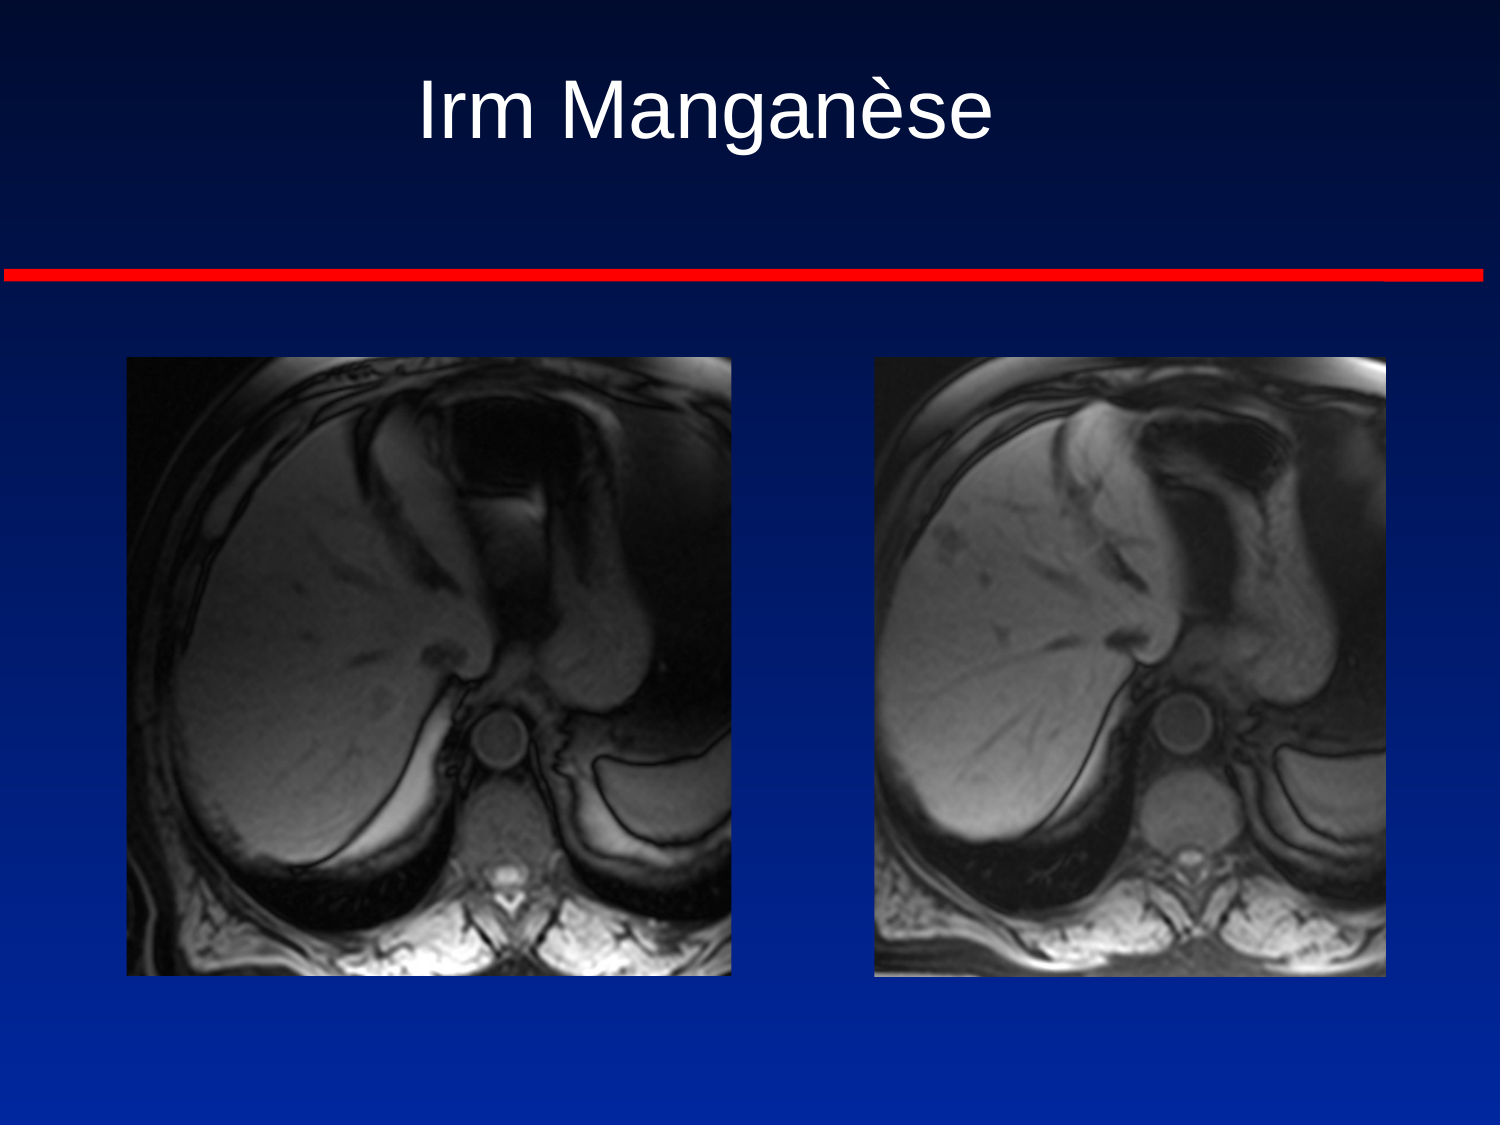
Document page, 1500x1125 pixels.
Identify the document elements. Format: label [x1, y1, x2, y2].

picture [126, 357, 732, 976]
picture [874, 357, 1386, 977]
